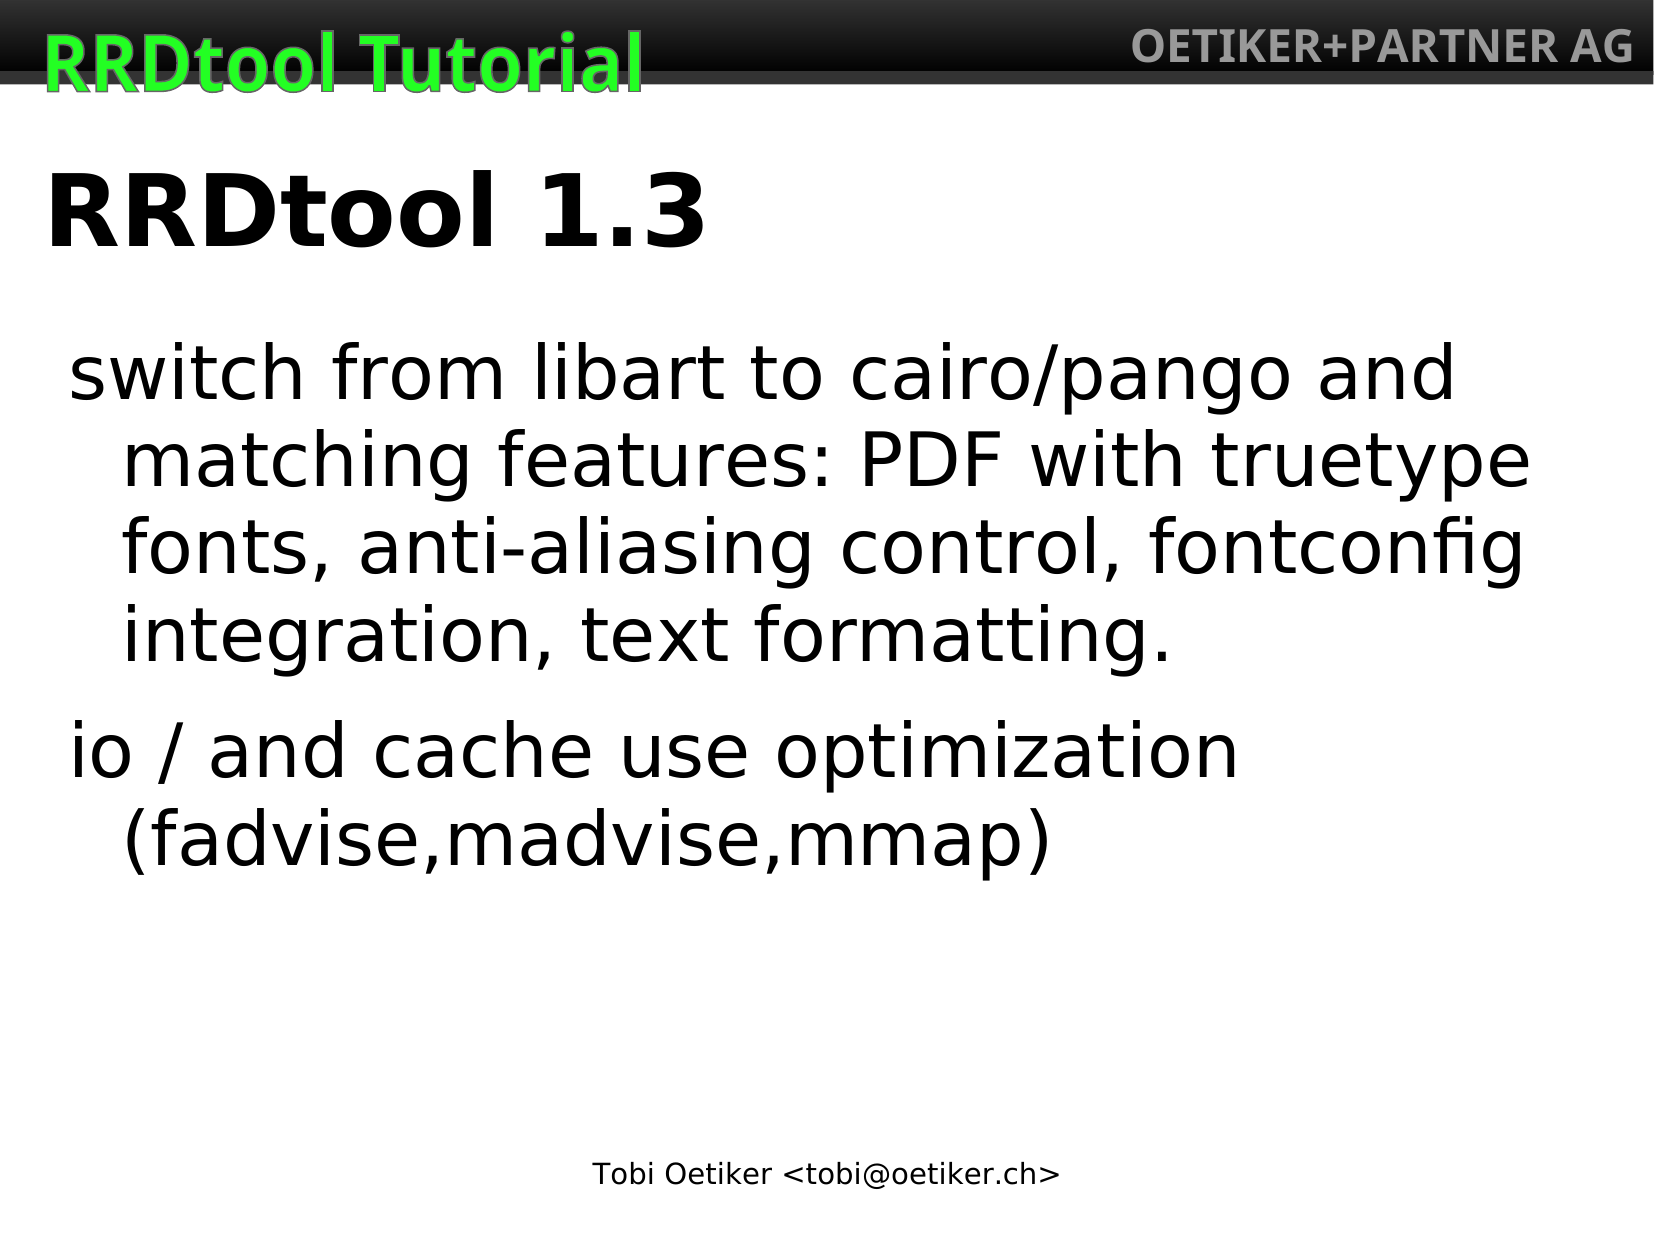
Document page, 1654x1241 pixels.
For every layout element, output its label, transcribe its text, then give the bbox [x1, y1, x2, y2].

list switch from libart to cairo/pango and matching features: PDF with truetype fonts, anti-aliasing control, fontconfig integration, text formatting. io / and cache use optimization (fadvise,madvise,mmap) [50, 329, 1571, 1099]
title RRDtool 1.3 [43, 137, 1582, 287]
